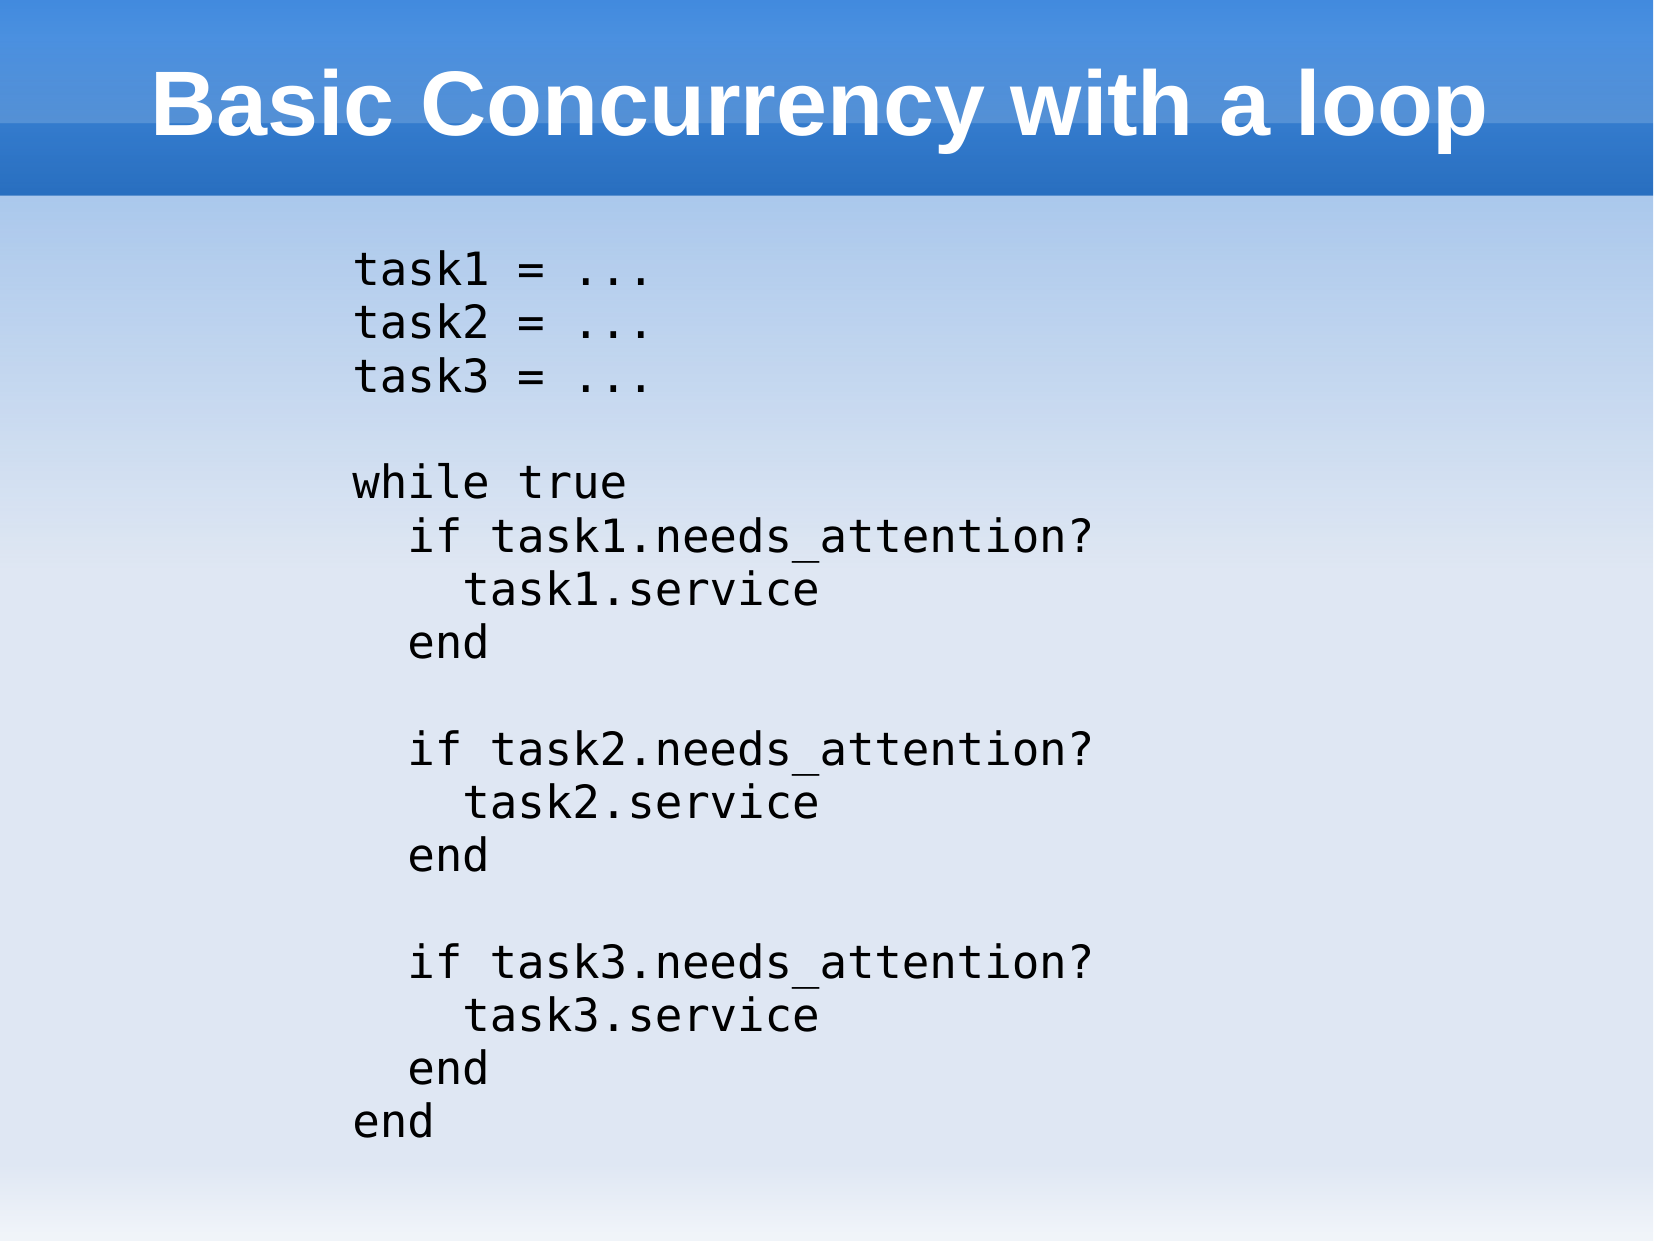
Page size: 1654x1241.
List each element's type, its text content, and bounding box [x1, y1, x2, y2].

text_box task1 = ... task2 = ... task3 = ... while true if task1.needs_attention? task1.service end if task2.needs_attention? task2.service end if task3.needs_attention? task3.service end end [337, 235, 1426, 1157]
picture [0, 0, 1654, 1241]
title Basic Concurrency with a loop [76, 0, 1565, 208]
